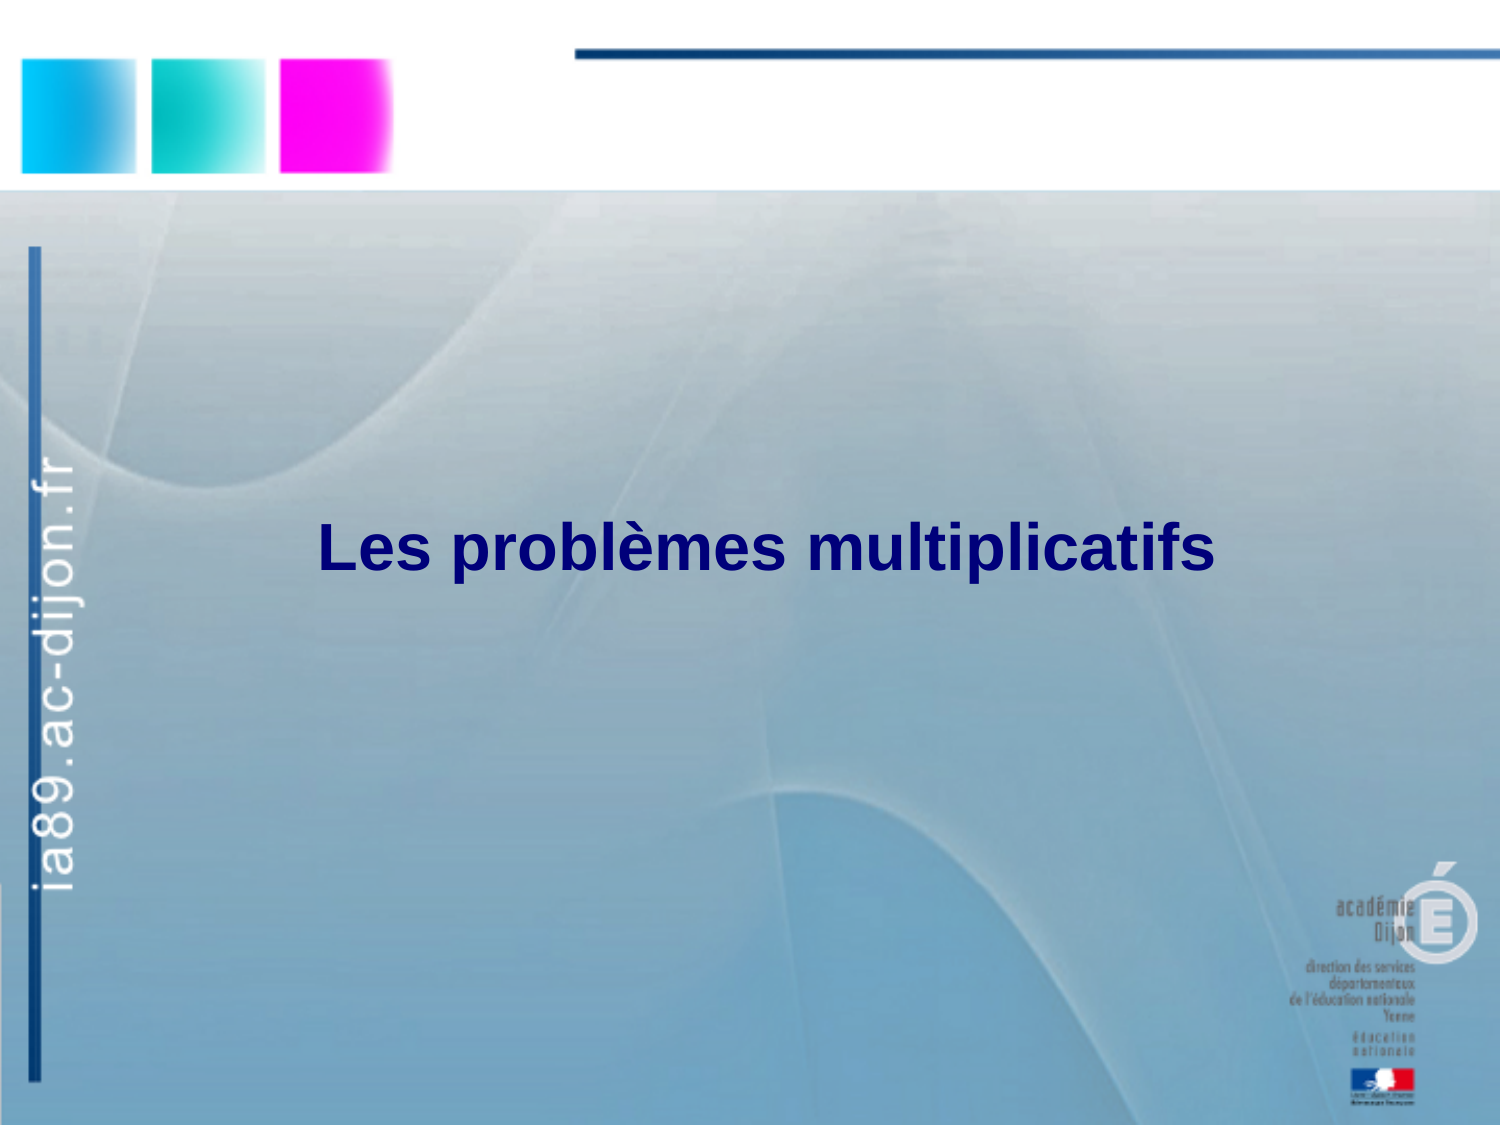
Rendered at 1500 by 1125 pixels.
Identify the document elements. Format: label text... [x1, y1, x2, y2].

picture [0, 0, 1500, 1125]
text_box Les problèmes multiplicatifs [236, 496, 1300, 686]
